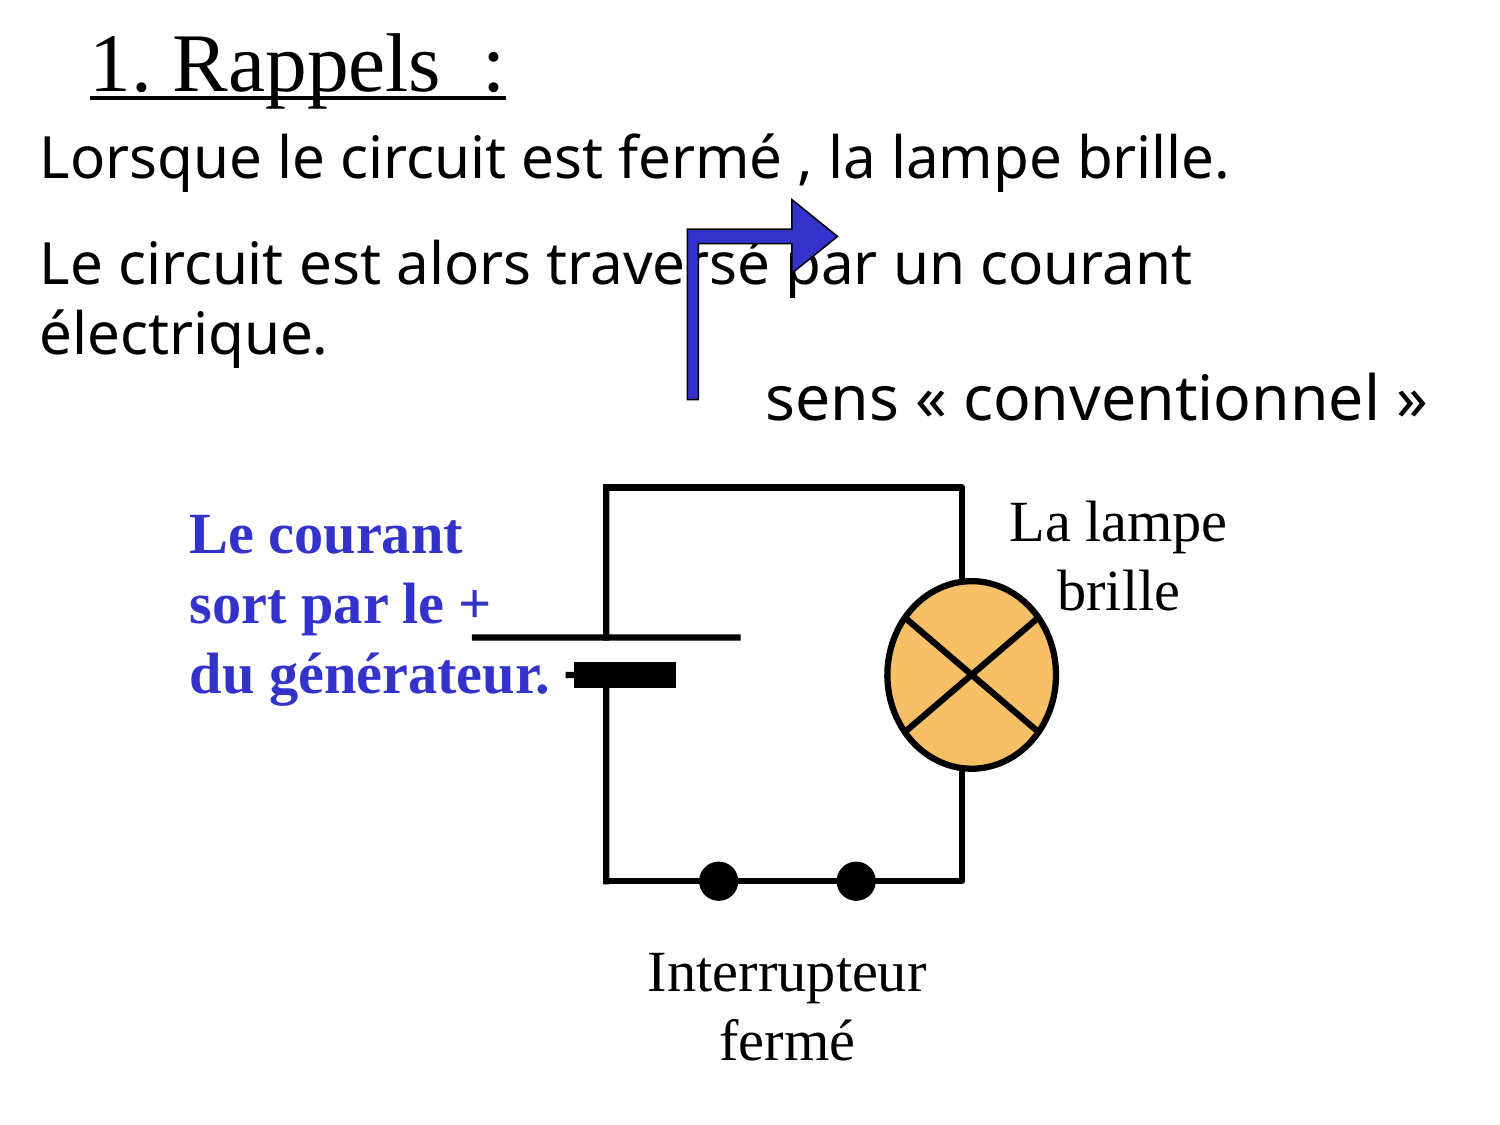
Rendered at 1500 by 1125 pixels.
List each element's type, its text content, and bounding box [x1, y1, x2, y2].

text_box Le courant sort par le + du générateur. [174, 487, 576, 713]
text_box sens « conventionnel » [750, 350, 1445, 441]
text_box [907, 581, 1016, 670]
text_box [837, 862, 875, 901]
text_box [699, 862, 738, 901]
text_box [687, 199, 838, 400]
text_box [978, 631, 1057, 729]
text_box [907, 680, 1037, 769]
text_box [887, 621, 965, 729]
text_box [576, 662, 675, 688]
text_box La lampe brille [974, 474, 1263, 631]
text_box Lorsque le circuit est fermé , la lampe brille. Le circuit est alors traversé par un courant électrique. [24, 112, 1451, 375]
text_box Interrupteur fermé [599, 924, 976, 1081]
text_box 1. Rappels : [75, 0, 838, 112]
